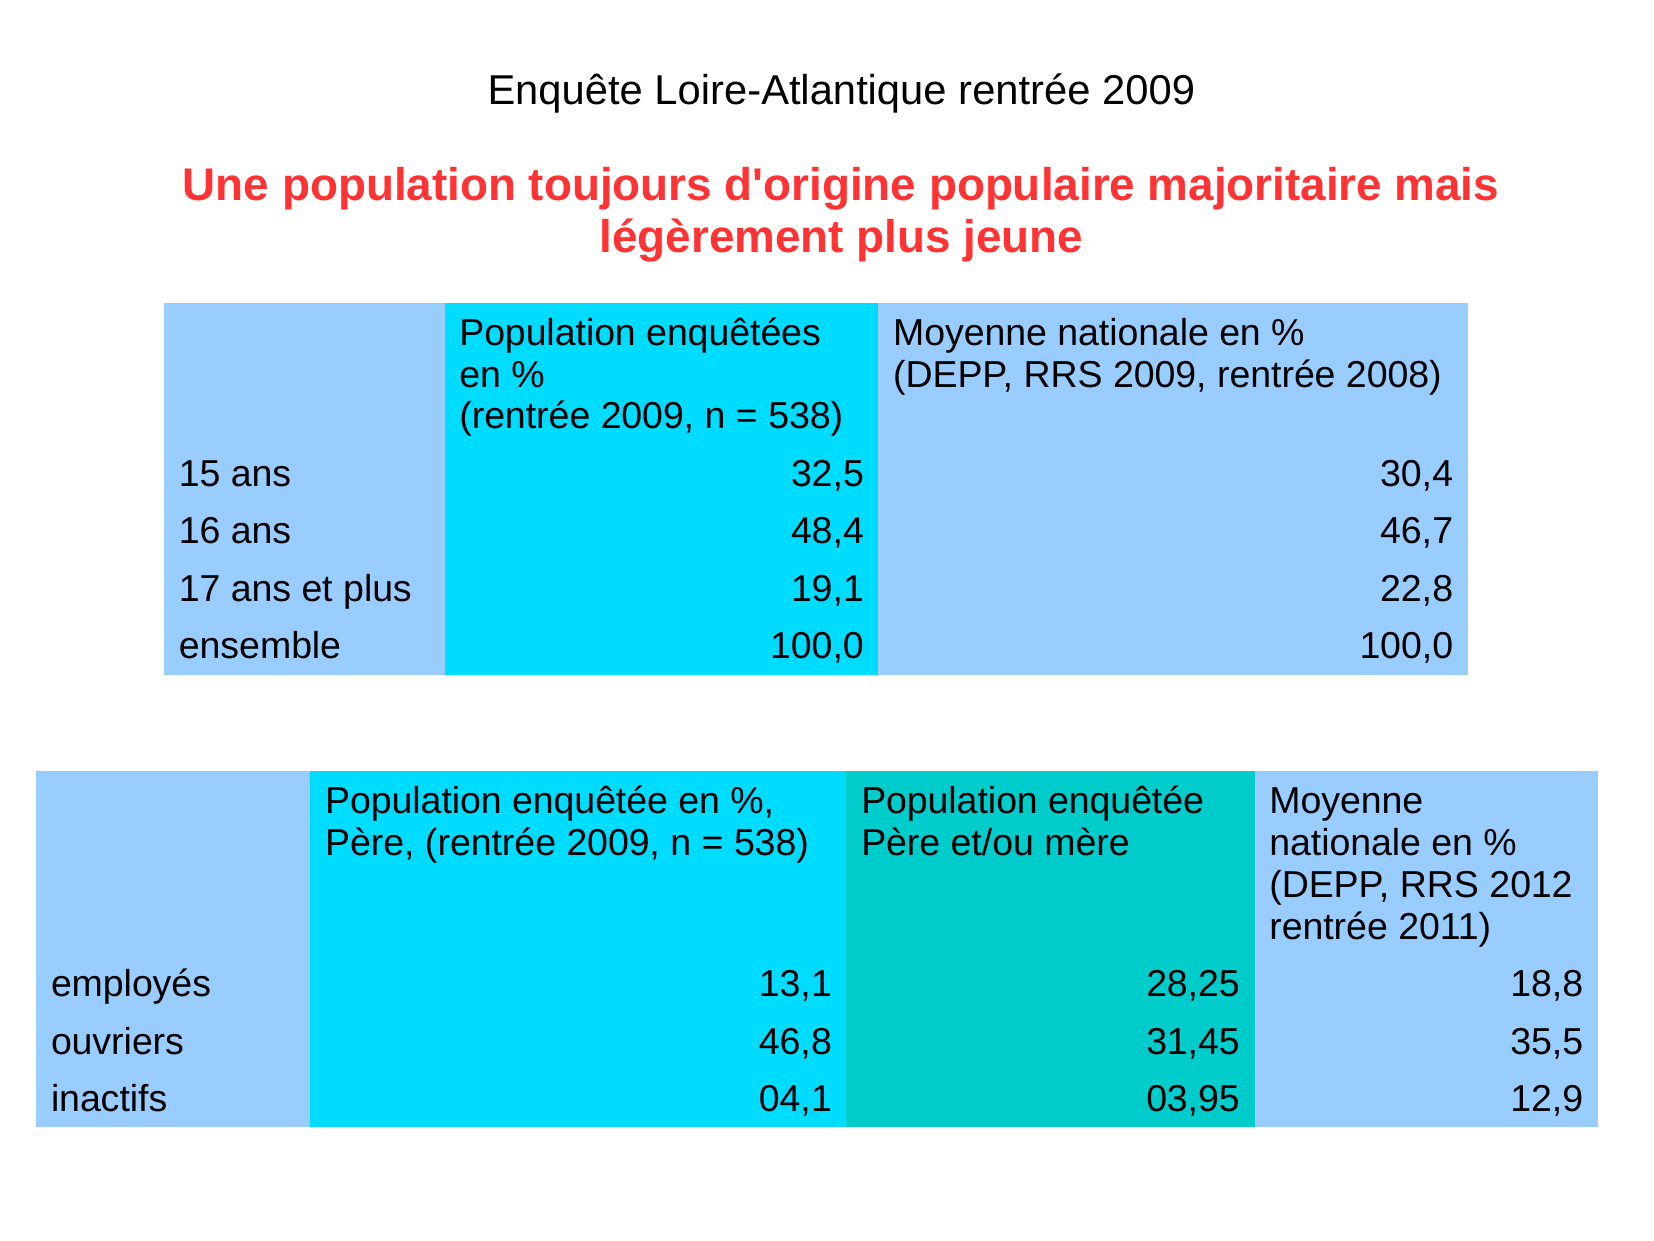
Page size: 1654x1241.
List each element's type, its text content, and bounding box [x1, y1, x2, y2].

table_header [36, 771, 310, 955]
text_box Enquête Loire-Atlantique rentrée 2009 Une population toujours d'origine populaire majoritaire mais légèrement plus jeune [59, 59, 1625, 272]
table_header [164, 303, 445, 445]
table_cell employés [36, 955, 310, 1012]
table_cell 28,25 [846, 955, 1255, 1012]
table_cell 12,9 [1255, 1070, 1598, 1127]
table_cell 04,1 [310, 1070, 846, 1127]
table_cell 03,95 [846, 1070, 1255, 1127]
table_cell ouvriers [36, 1012, 310, 1070]
table_cell ensemble [164, 617, 445, 675]
table_cell 13,1 [310, 955, 846, 1012]
table_cell 17 ans et plus [164, 560, 445, 617]
table_header Population enquêtée Père et/ou mère [846, 771, 1255, 955]
table_cell 16 ans [164, 502, 445, 560]
table_header Population enquêtées en % (rentrée 2009, n = 538) [445, 303, 878, 445]
table_cell 15 ans [164, 445, 445, 502]
table_cell 31,45 [846, 1012, 1255, 1070]
table_cell 18,8 [1255, 955, 1598, 1012]
table_cell 48,4 [445, 502, 878, 560]
table_header Moyenne nationale en % (DEPP, RRS 2009, rentrée 2008) [878, 303, 1468, 445]
table_cell 46,7 [878, 502, 1468, 560]
table_cell 22,8 [878, 560, 1468, 617]
table_cell 100,0 [445, 617, 878, 675]
table_cell 100,0 [878, 617, 1468, 675]
table_cell inactifs [36, 1070, 310, 1127]
table_header Population enquêtée en %, Père, (rentrée 2009, n = 538) [310, 771, 846, 955]
table_cell 46,8 [310, 1012, 846, 1070]
table_cell 30,4 [878, 445, 1468, 502]
table_header Moyenne nationale en % (DEPP, RRS 2012 rentrée 2011) [1255, 771, 1598, 955]
table_cell 32,5 [445, 445, 878, 502]
table_cell 35,5 [1255, 1012, 1598, 1070]
table_cell 19,1 [445, 560, 878, 617]
